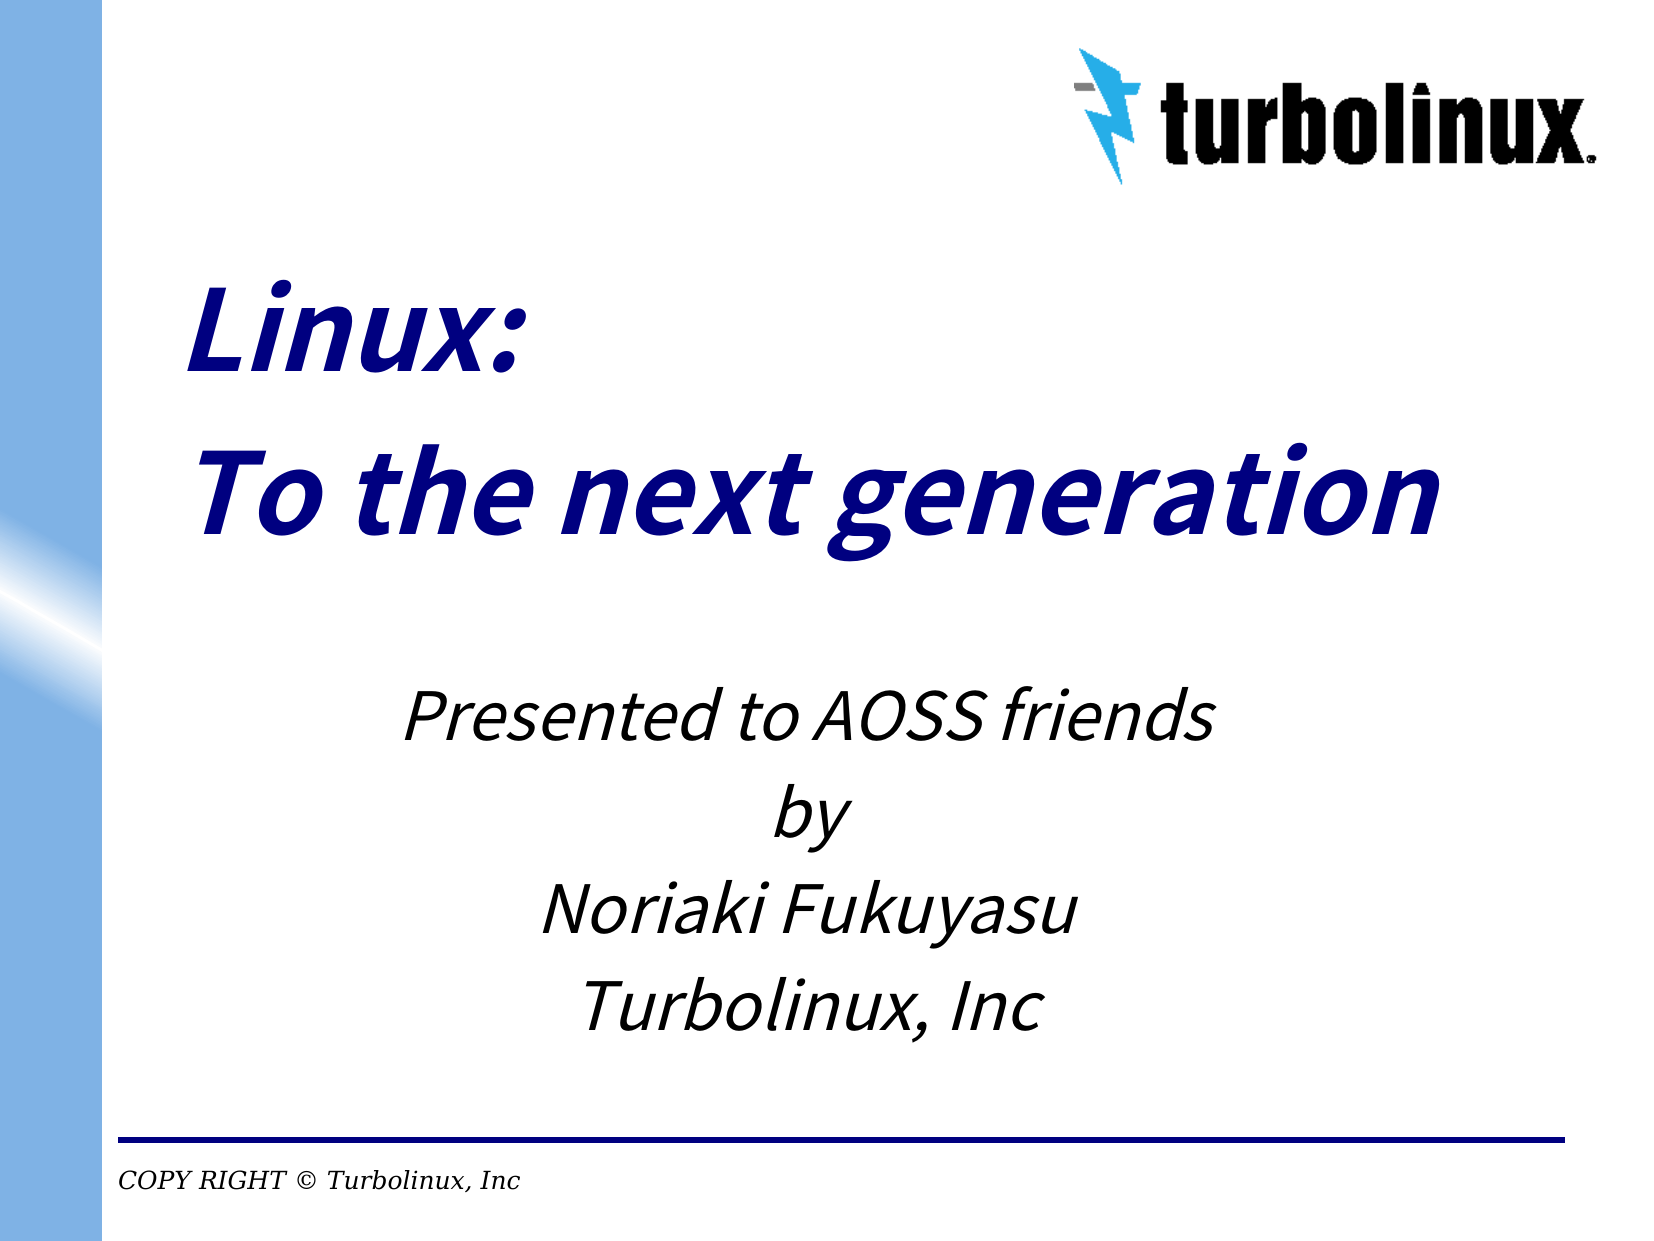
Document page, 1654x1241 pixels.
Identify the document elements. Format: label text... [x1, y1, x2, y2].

text_box Presented to AOSS friends by Noriaki Fukuyasu Turbolinux, Inc [496, 767, 1117, 945]
picture [1074, 47, 1607, 186]
text_box Linux: To the next generation [177, 265, 1589, 621]
